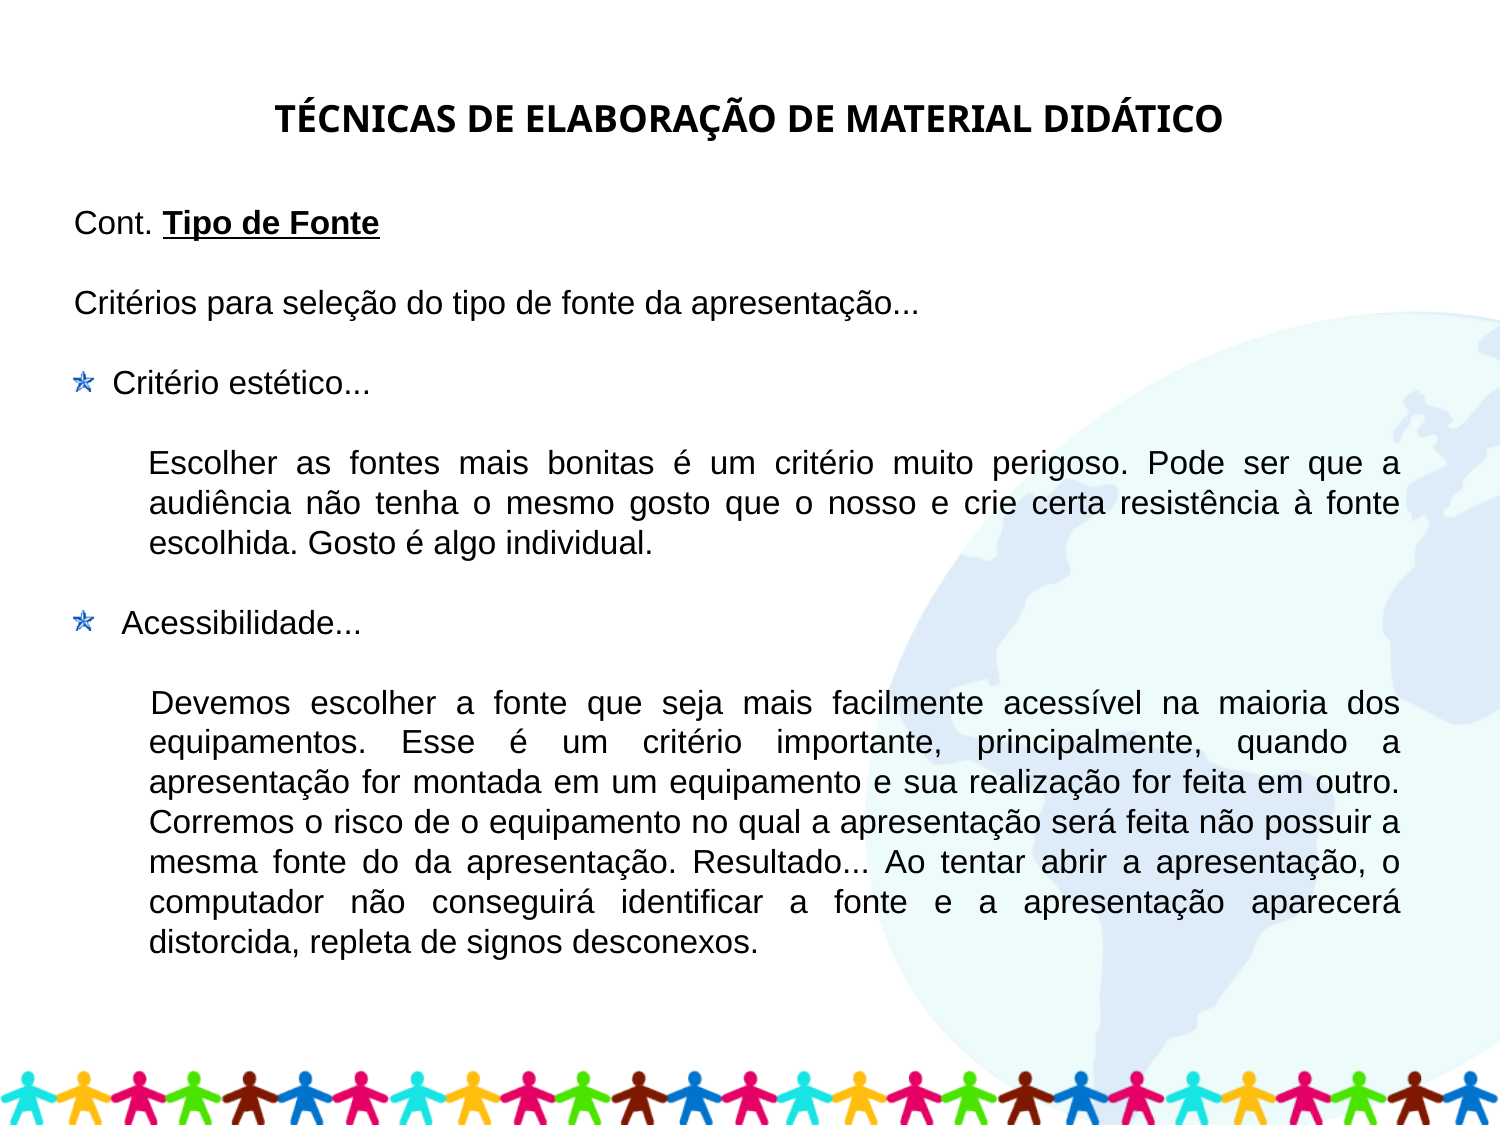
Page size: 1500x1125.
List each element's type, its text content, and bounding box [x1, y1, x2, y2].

title TÉCNICAS DE ELABORAÇÃO DE MATERIAL DIDÁTICO [74, 81, 1425, 156]
picture [0, 0, 1500, 1125]
text_box Cont. Tipo de Fonte Critérios para seleção do tipo de fonte da apresentação... Critério estético... Escolher as fontes mais bonitas é um critério muito perigoso. Pode ser que a audiência não tenha o mesmo gosto que o nosso e crie certa resistência à fonte escolhida. Gosto é algo individual. Acessibilidade... Devemos escolher a fonte que seja mais facilmente acessível na maioria dos equipamentos. Esse é um critério importante, principalmente, quando a apresentação for montada em um equipamento e sua realização for feita em outro. Corremos o risco de o equipamento no qual a apresentação será feita não possuir a mesma fonte do da apresentação. Resultado... Ao tentar abrir a apresentação, o computador não conseguirá identificar a fonte e a apresentação aparecerá distorcida, repleta de signos desconexos. [59, 154, 1418, 1034]
